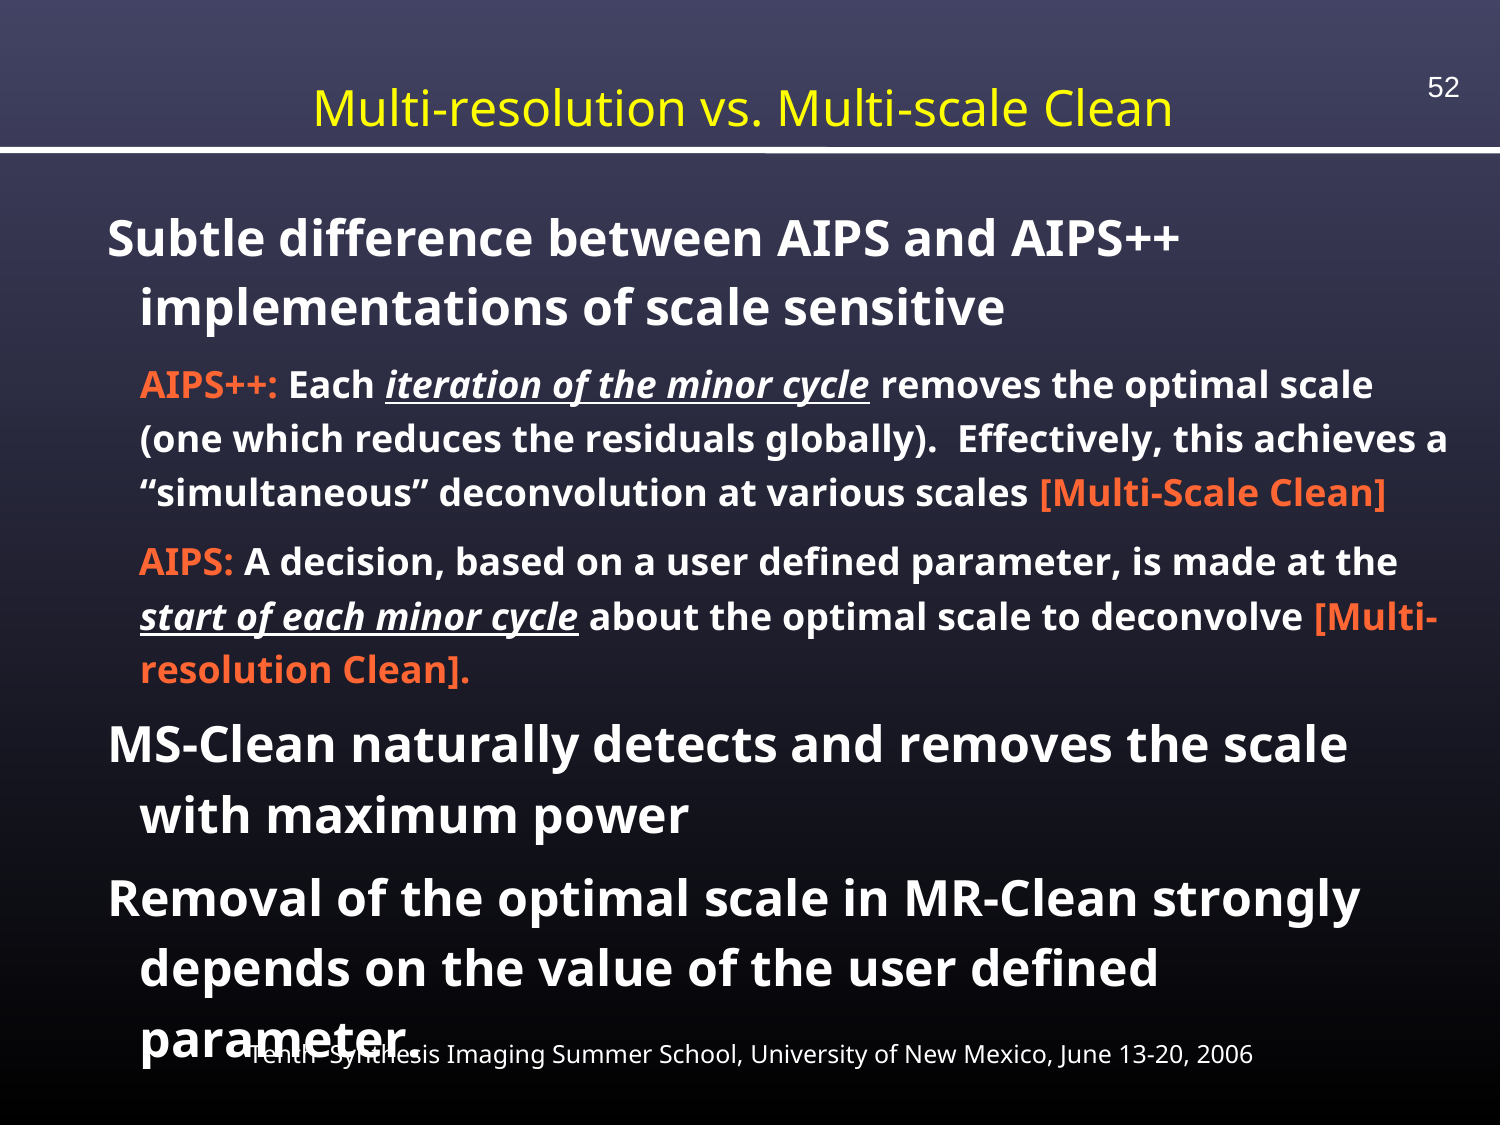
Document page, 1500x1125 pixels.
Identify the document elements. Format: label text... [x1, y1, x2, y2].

title Multi-resolution vs. Multi-scale Clean [112, 62, 1375, 151]
subtitle Subtle difference between AIPS and AIPS++ implementations of scale sensitive AIPS++: Each iteration of the minor cycle removes the optimal scale (one which reduces the residuals globally). Effectively, this achieves a “simultaneous” deconvolution at various scales [Multi-Scale Clean] AIPS: A decision, based on a user defined parameter, is made at the start of each minor cycle about the optimal scale to deconvolve [Multi-resolution Clean]. MS-Clean naturally detects and removes the scale with maximum power Removal of the optimal scale in MR-Clean strongly depends on the value of the user defined parameter. [107, 203, 1452, 965]
